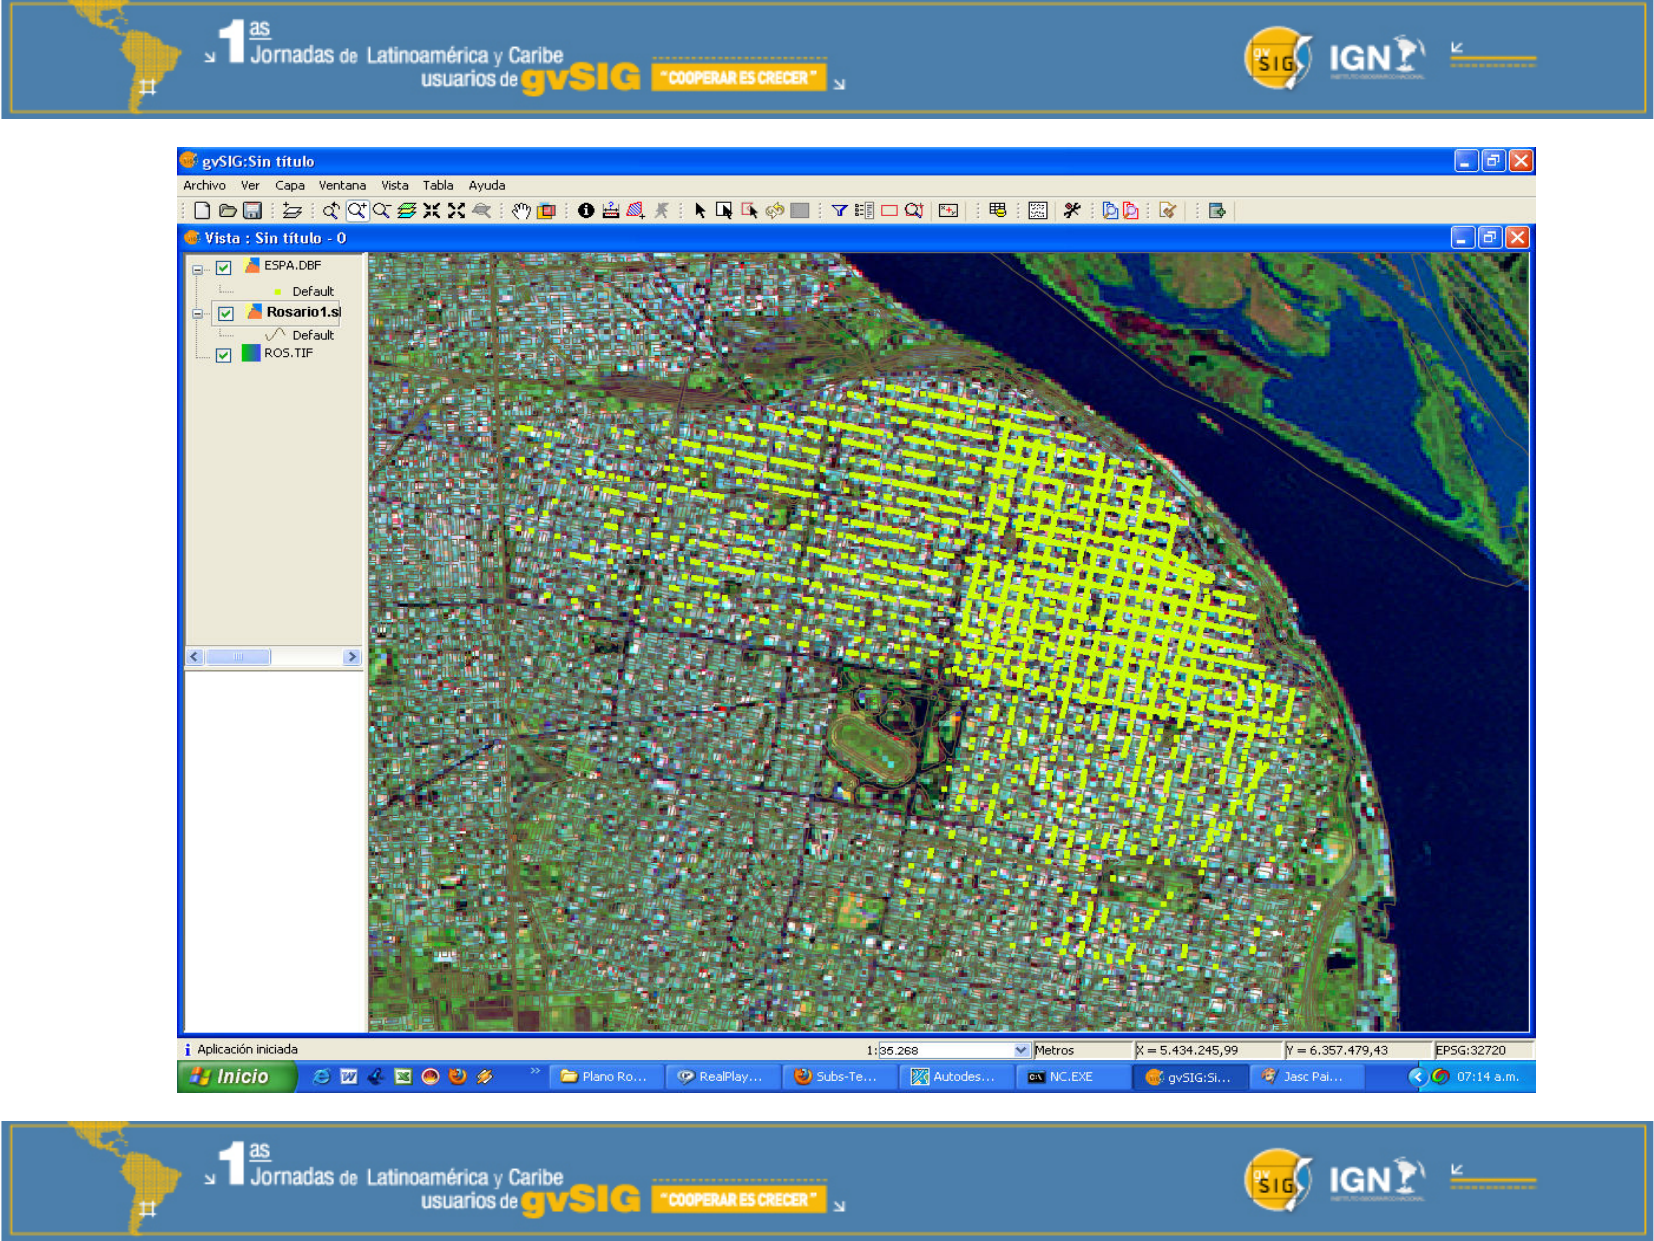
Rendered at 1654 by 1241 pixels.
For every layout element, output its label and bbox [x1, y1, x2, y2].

picture [177, 147, 1536, 1093]
picture [0, 1121, 1654, 1241]
picture [0, 0, 1654, 119]
